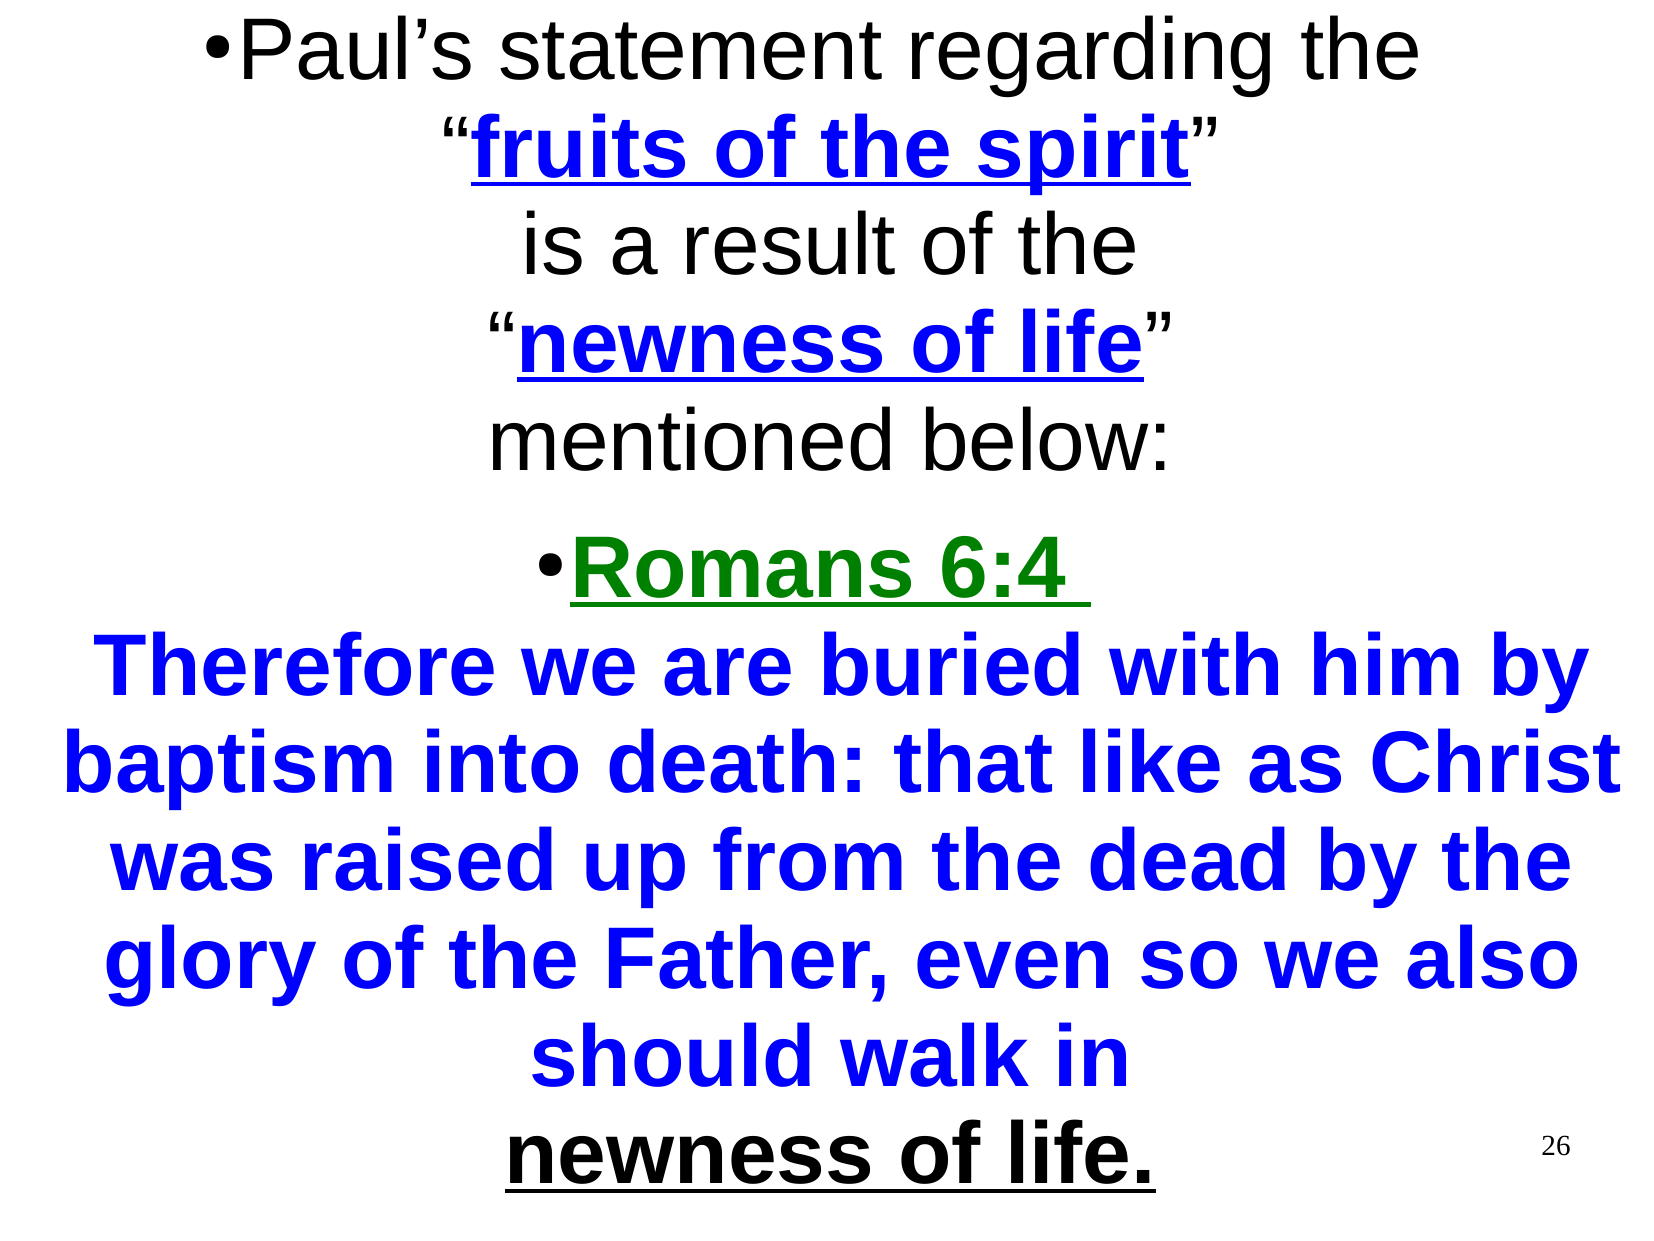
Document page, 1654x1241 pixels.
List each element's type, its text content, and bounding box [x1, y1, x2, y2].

list Paul’s statement regarding the “fruits of the spirit” is a result of the “newness of life” mentioned below: Romans 6:4 Therefore we are buried with him by baptism into death: that like as Christ was raised up from the dead by the glory of the Father, even so we also should walk in newness of life. [0, 0, 1651, 1238]
